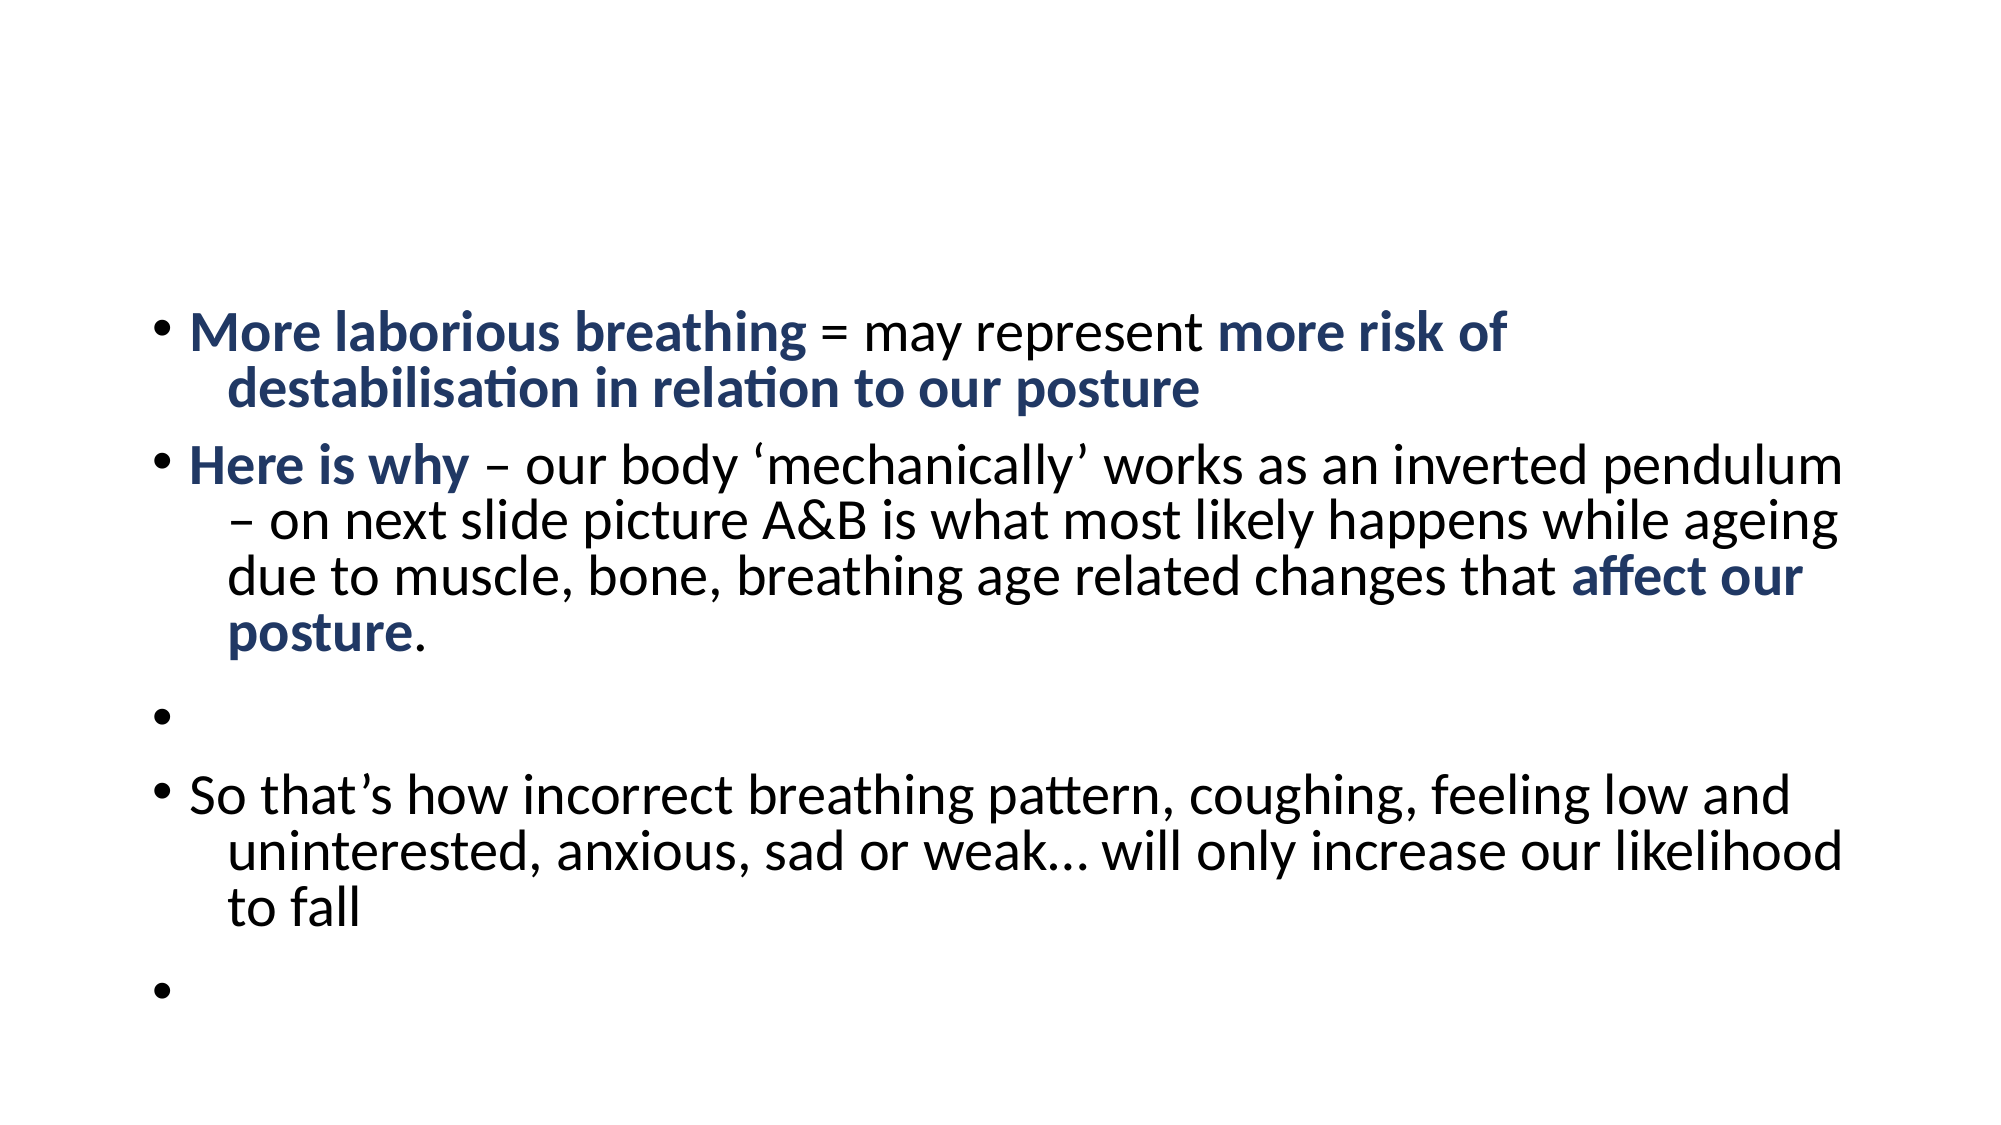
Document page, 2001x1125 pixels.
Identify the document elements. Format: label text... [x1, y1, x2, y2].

list More laborious breathing = may represent more risk of destabilisation in relation to our posture Here is why – our body ‘mechanically’ works as an inverted pendulum – on next slide picture A&B is what most likely happens while ageing due to muscle, bone, breathing age related changes that affect our posture. So that’s how incorrect breathing pattern, coughing, feeling low and uninterested, anxious, sad or weak… will only increase our likelihood to fall [137, 299, 1863, 1014]
